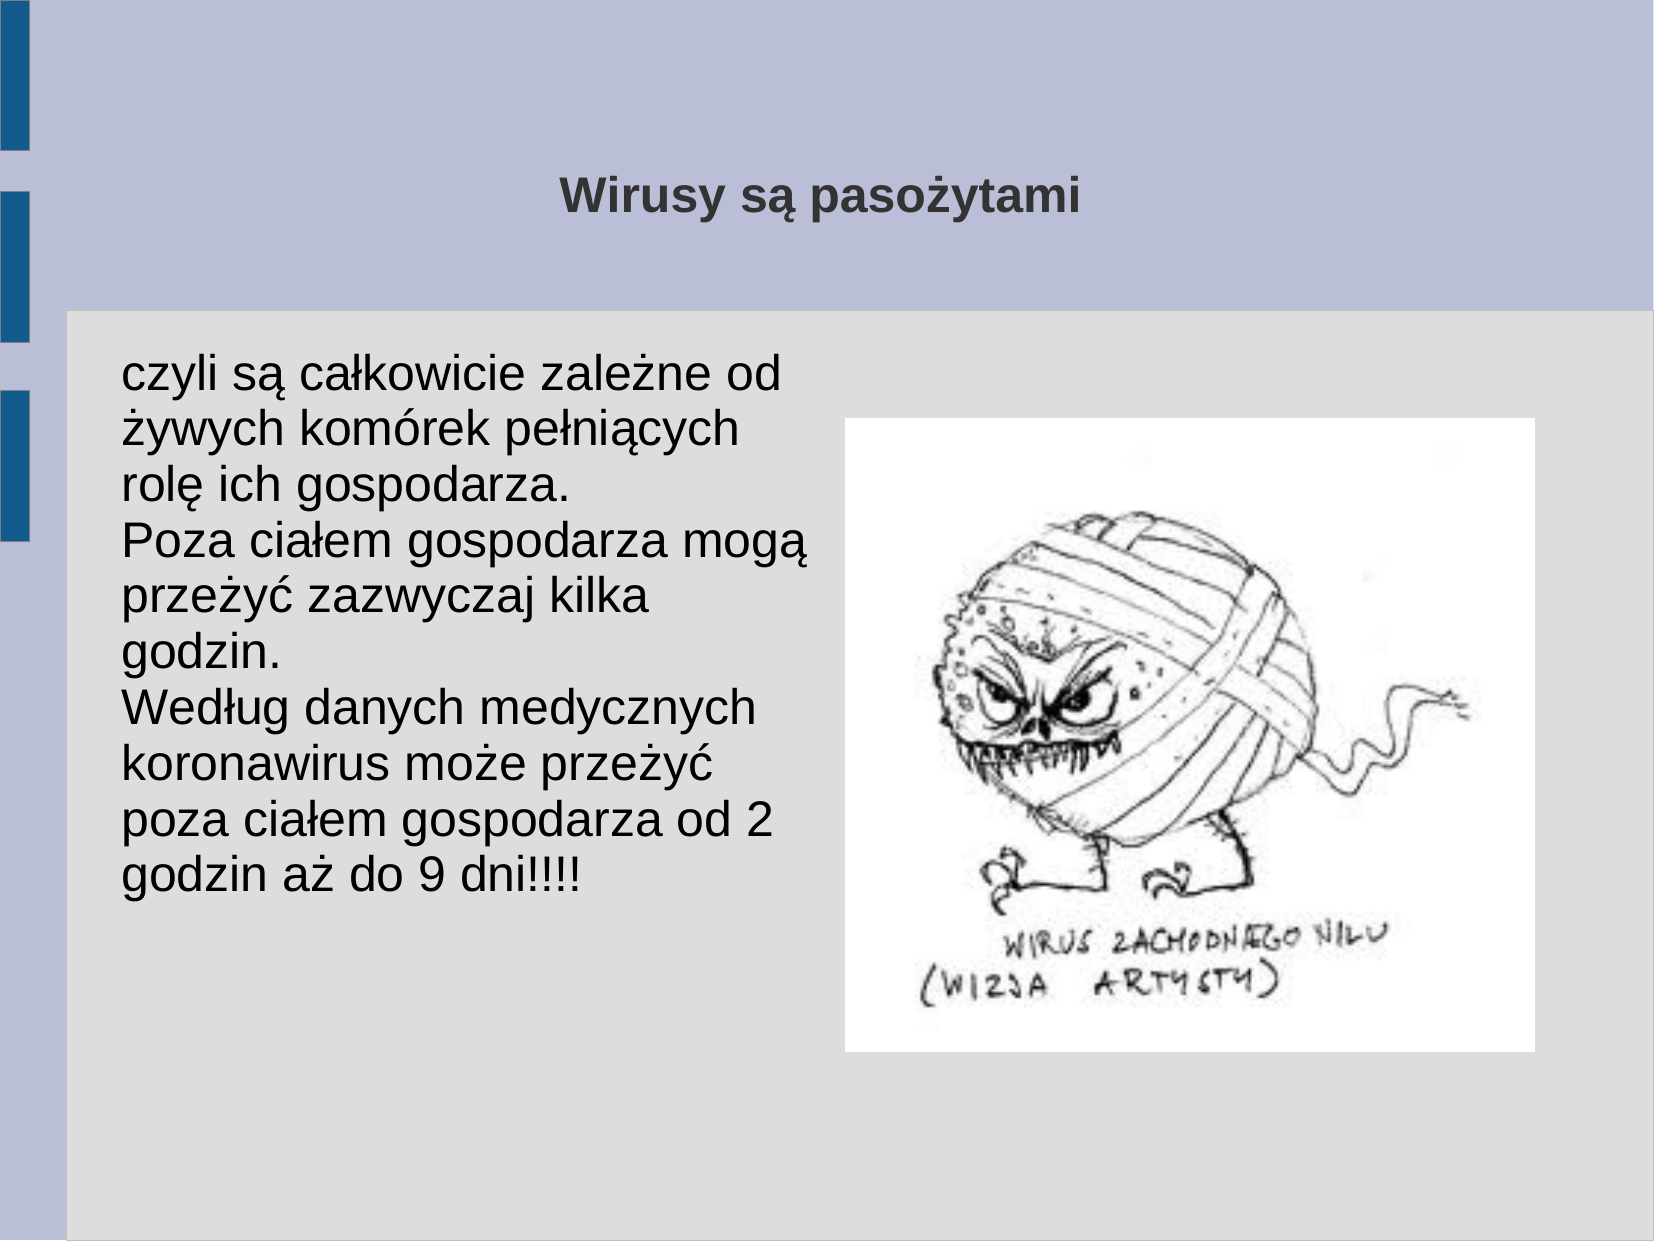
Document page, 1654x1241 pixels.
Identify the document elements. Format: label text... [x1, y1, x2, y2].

title Wirusy są pasożytami [121, 91, 1534, 299]
list czyli są całkowicie zależne od żywych komórek pełniących rolę ich gospodarza. Poza ciałem gospodarza mogą przeżyć zazwyczaj kilka godzin. Według danych medycznych koronawirus może przeżyć poza ciałem gospodarza od 2 godzin aż do 9 dni!!!! [121, 344, 811, 1127]
picture [845, 418, 1535, 1052]
